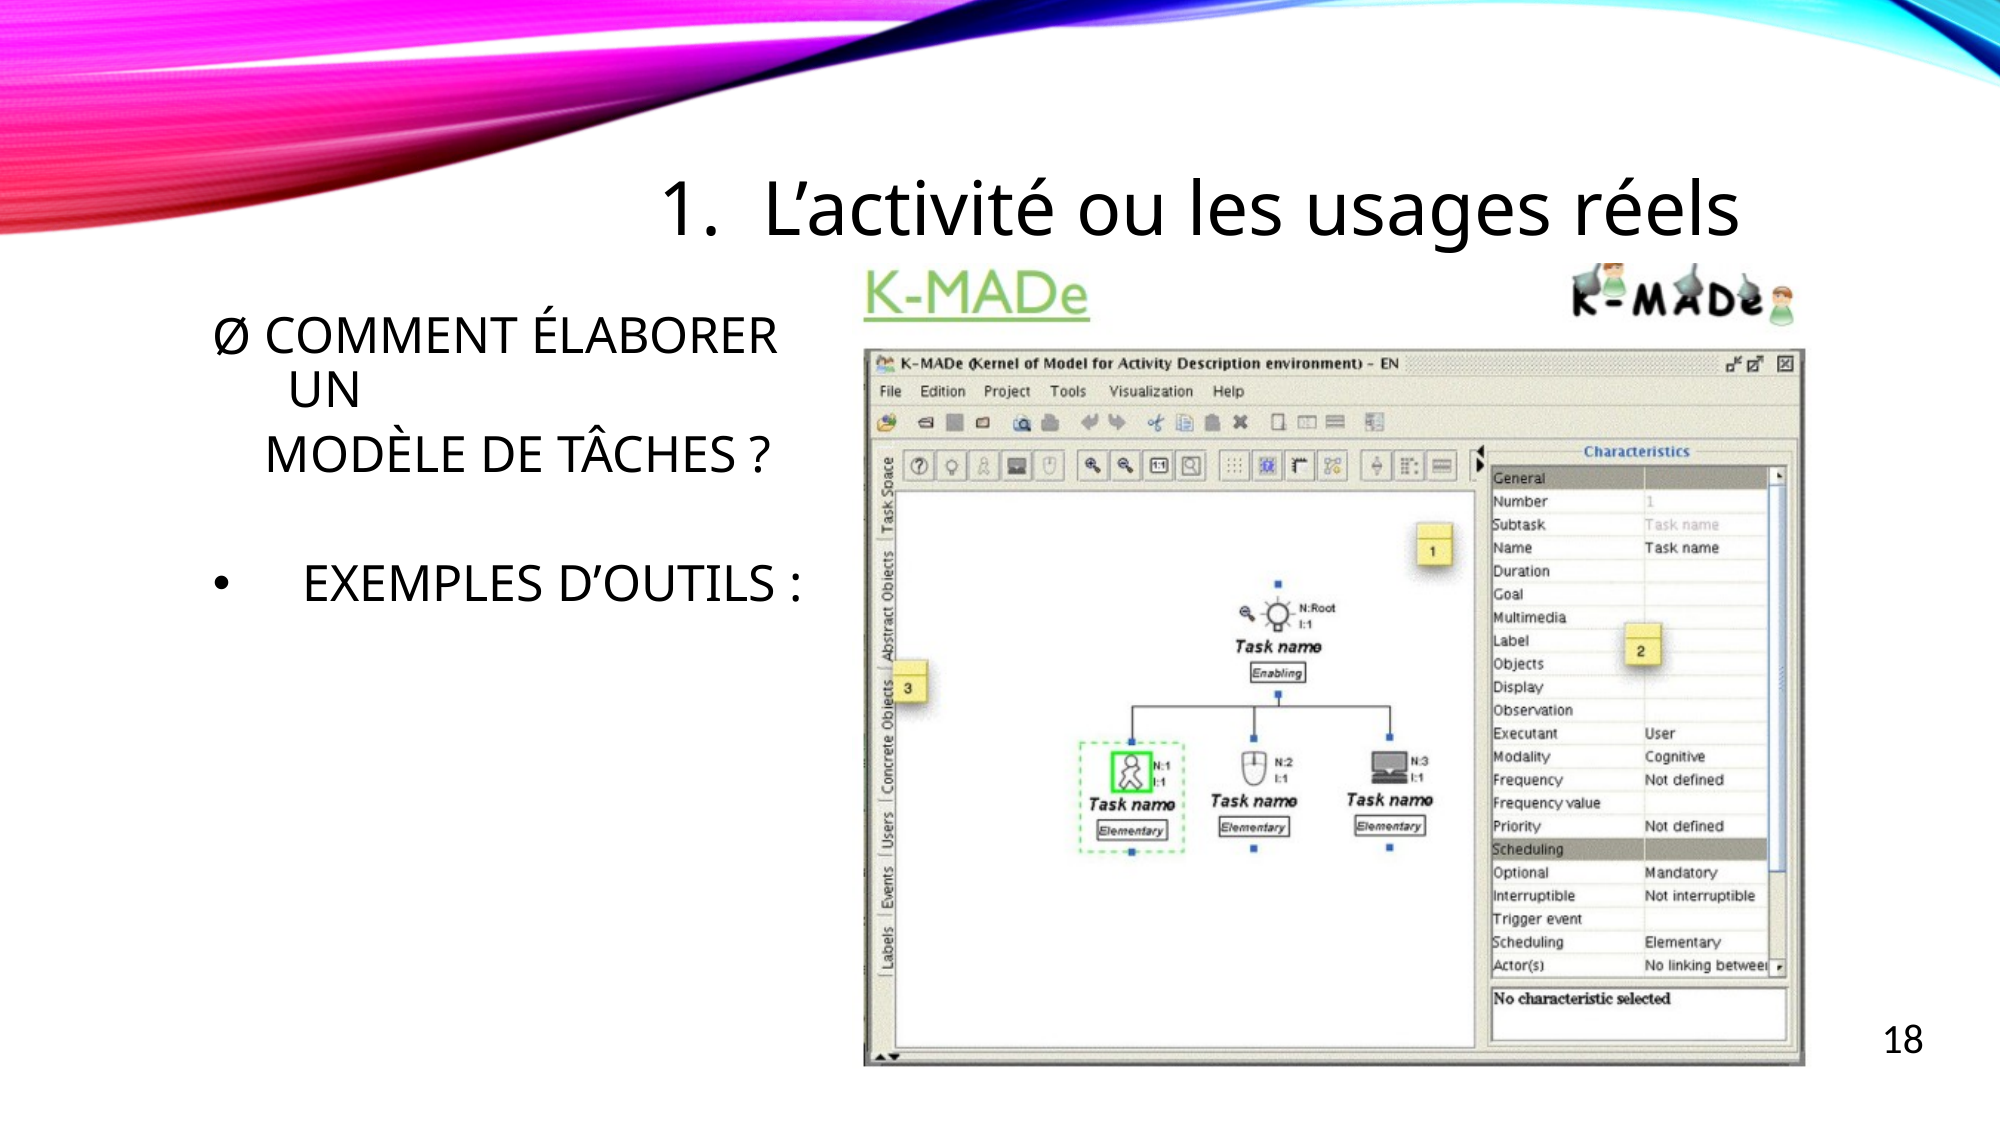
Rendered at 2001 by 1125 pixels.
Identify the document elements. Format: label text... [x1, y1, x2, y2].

picture [852, 263, 1816, 1075]
list COMMENT ÉLABORER UN MODÈLE DE TÂCHES ? EXEMPLES D’OUTILS : [47, 303, 852, 609]
title L’activité ou les usages réels [474, 125, 1888, 338]
picture [0, 0, 2000, 237]
text_box <numéro> [1866, 1003, 1958, 1066]
